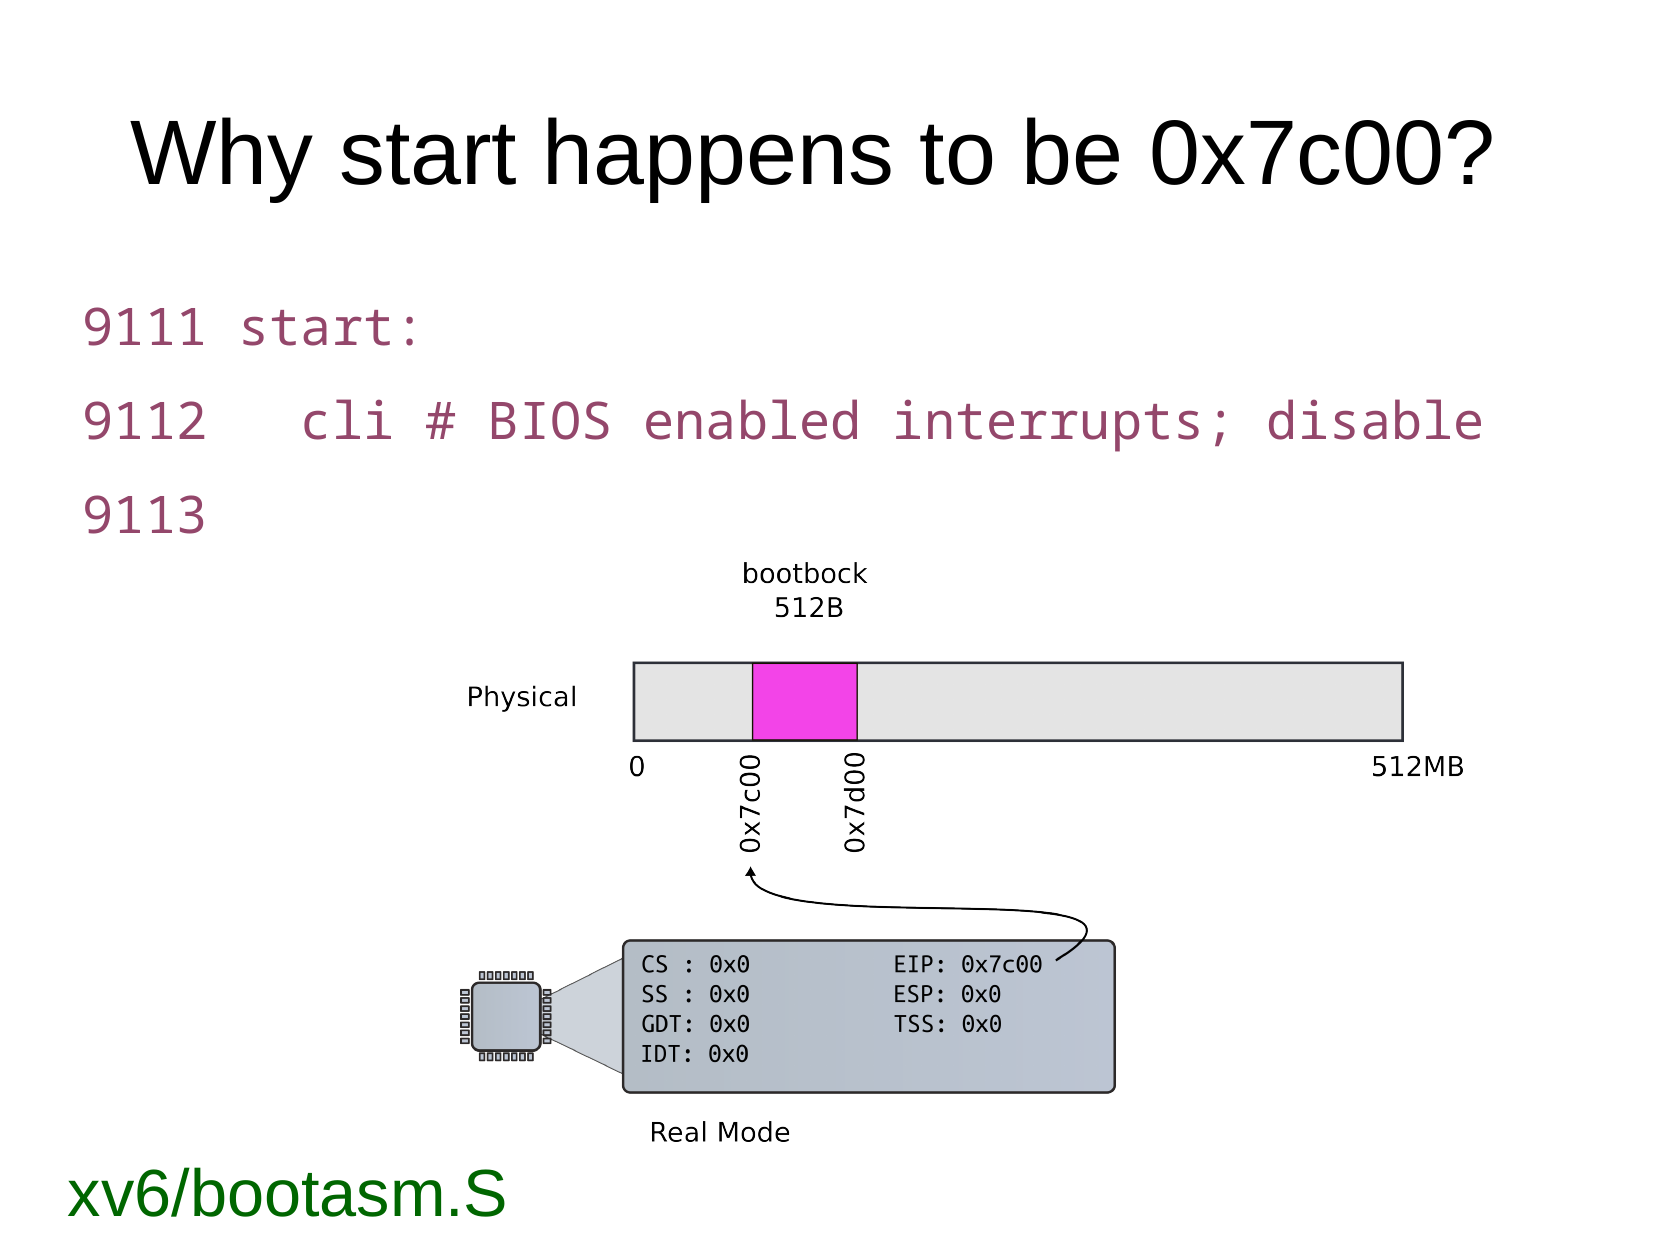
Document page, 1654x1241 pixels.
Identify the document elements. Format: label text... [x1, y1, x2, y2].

text_box xv6/bootasm.S [53, 1148, 638, 1238]
list 9111 start: 9112 cli # BIOS enabled interrupts; disable 9113 [82, 290, 1538, 601]
title Why start happens to be 0x7c00? [82, 49, 1571, 257]
picture [460, 562, 1463, 1142]
